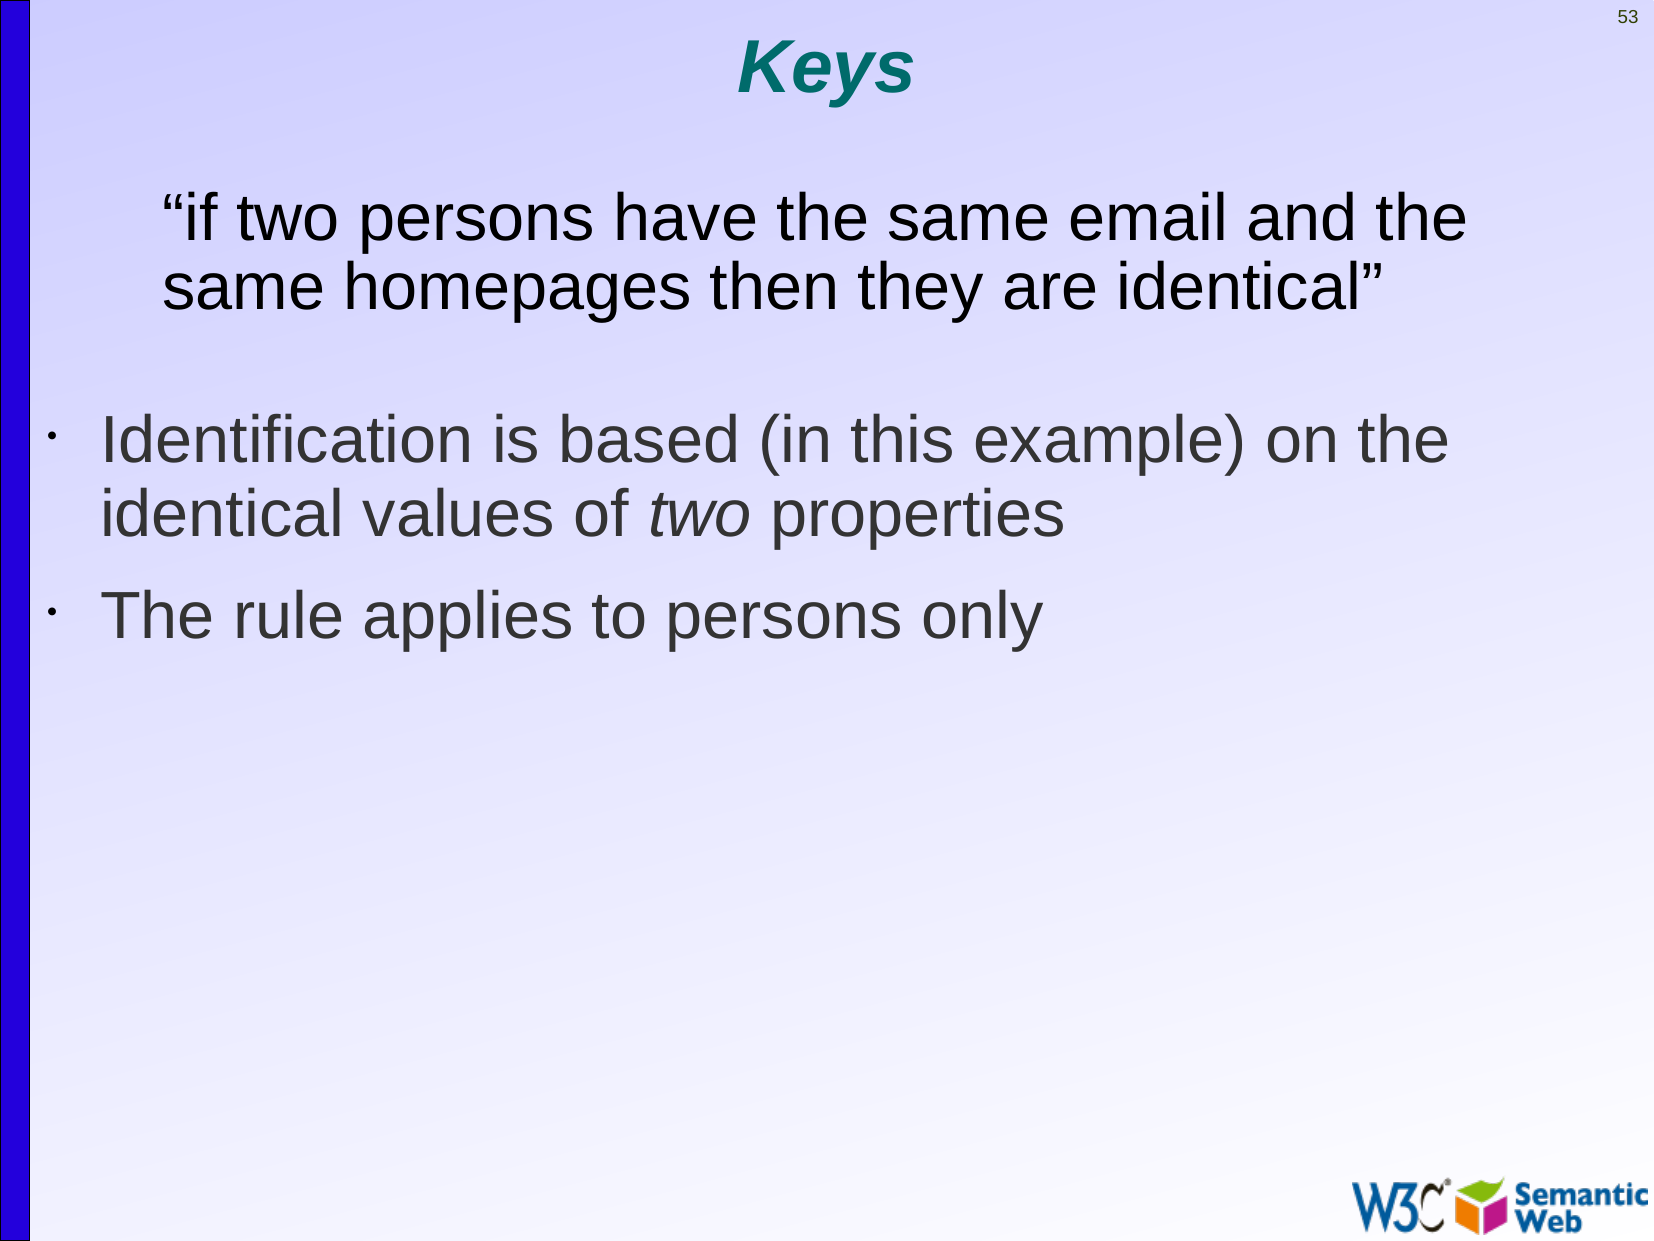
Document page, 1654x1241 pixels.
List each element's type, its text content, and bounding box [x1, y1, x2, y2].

picture [1352, 1175, 1648, 1235]
title Keys [0, 13, 1654, 117]
text_box “if two persons have the same email and the same homepages then they are identical” [147, 177, 1565, 332]
list Identification is based (in this example) on the identical values of two properties The rule applies to persons only [29, 401, 1624, 786]
